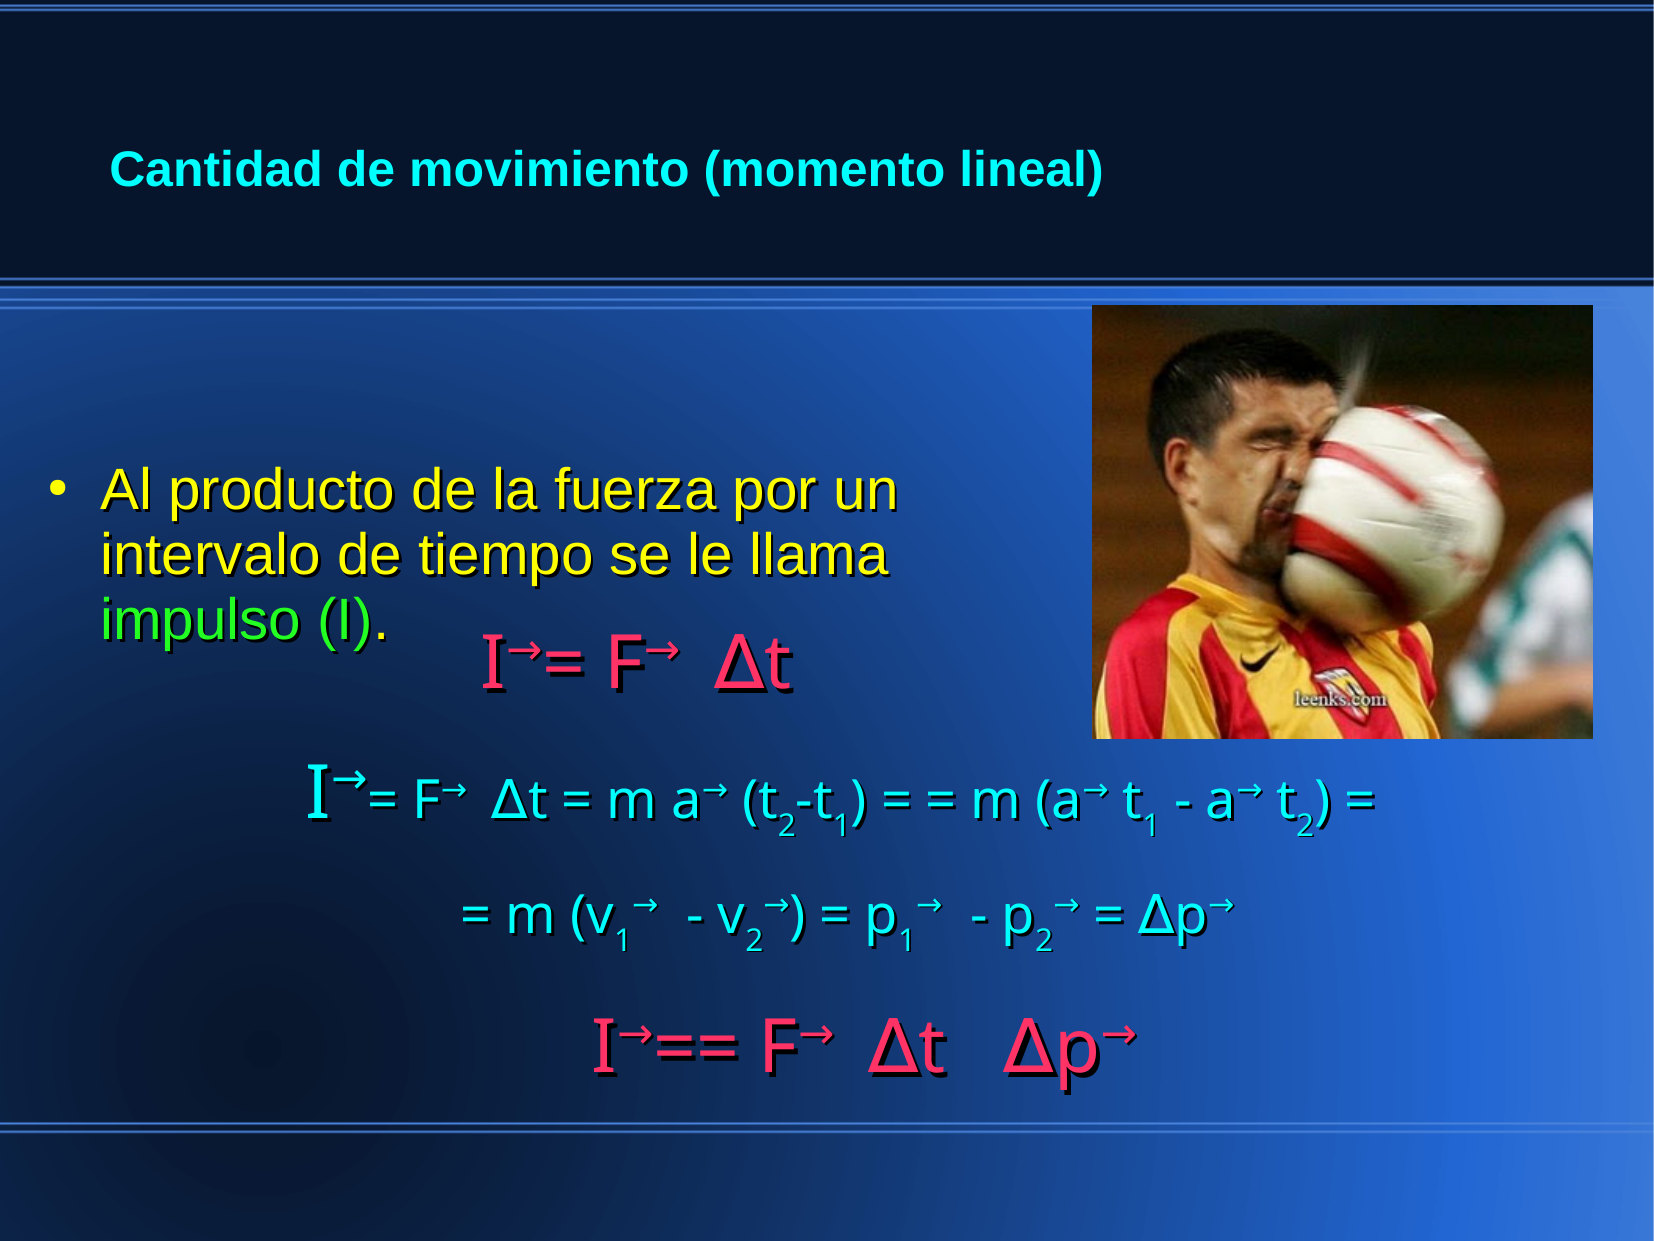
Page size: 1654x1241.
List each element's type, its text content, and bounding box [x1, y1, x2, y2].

text_box I→= F→ ∆t = m a→ (t2-t1) = = m (a→ t1 - a→ t2) = = m (v1→ - v2→) = p1→ - p2→ = ∆p→ [0, 738, 1625, 959]
text_box I→== F→ ∆t ∆p→ [431, 992, 1300, 1093]
picture [0, 0, 1654, 1241]
text_box Al producto de la fuerza por un intervalo de tiempo se le llama impulso (I). [29, 456, 1034, 738]
title Cantidad de movimiento (momento lineal) [32, 118, 1182, 220]
